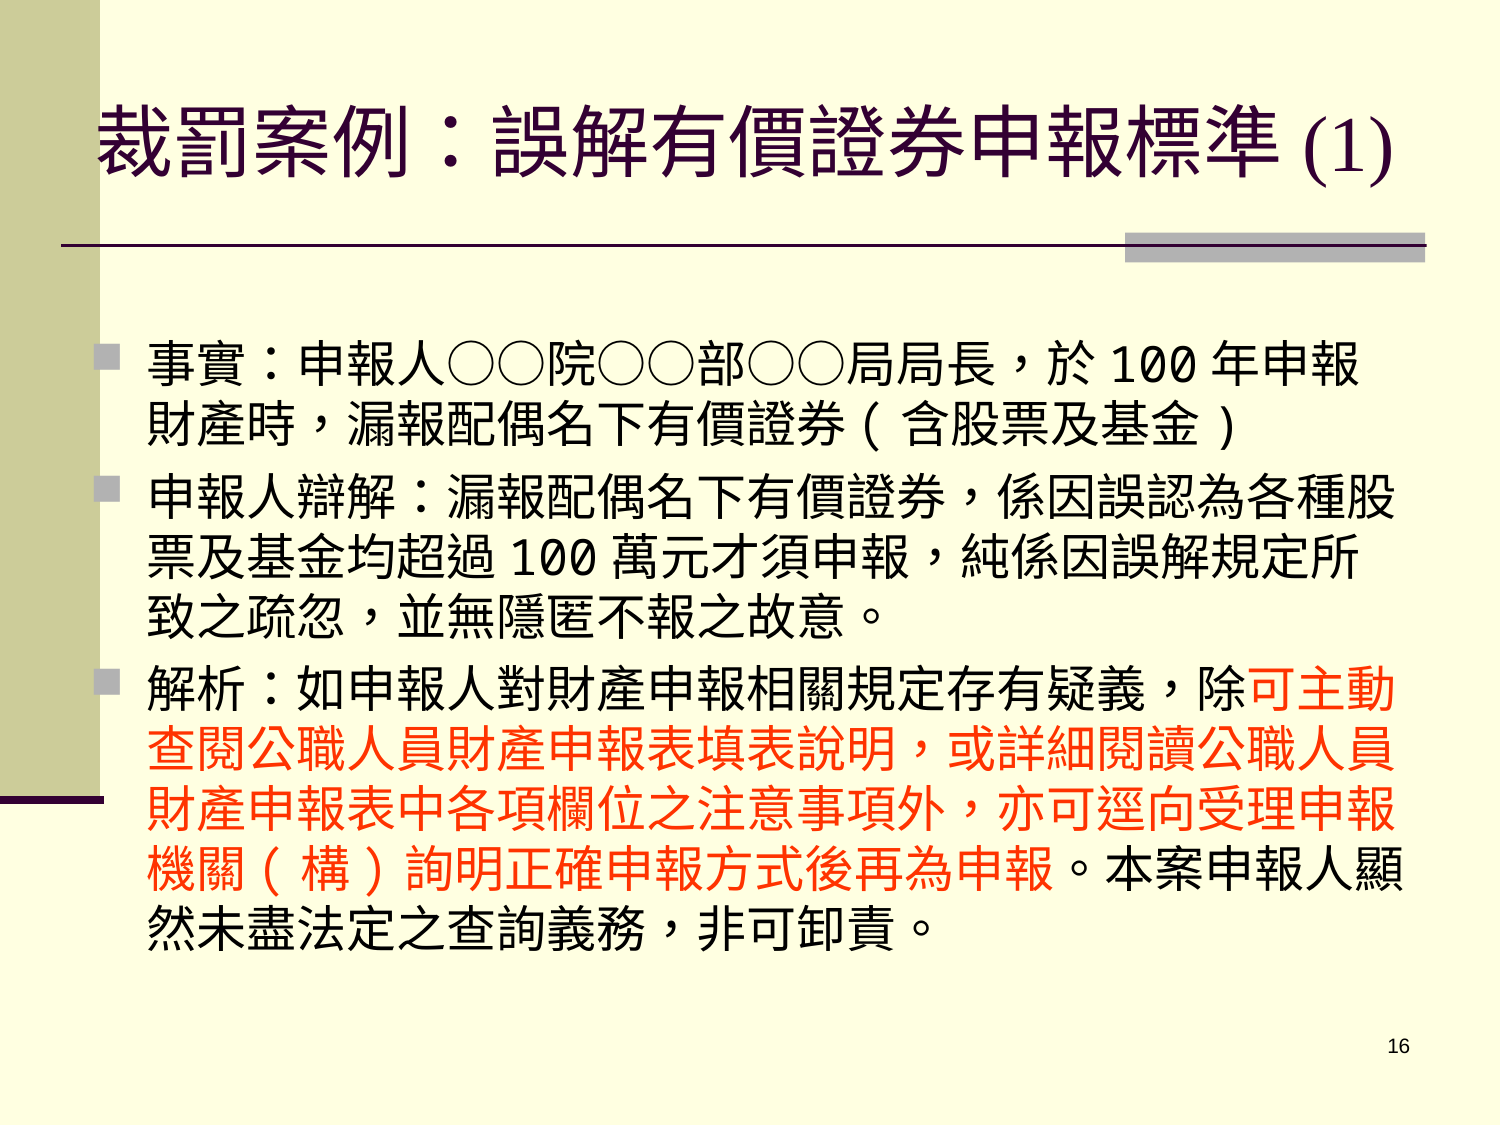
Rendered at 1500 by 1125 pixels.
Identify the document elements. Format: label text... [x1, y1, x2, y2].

text_box <編號> [1112, 1025, 1426, 1101]
list 事實：申報人○○院○○部○○局局長，於100年申報財產時，漏報配偶名下有價證券(含股票及基金) 申報人辯解：漏報配偶名下有價證券，係因誤認為各種股票及基金均超過100萬元才須申報，純係因誤解規定所致之疏忽，並無隱匿不報之故意。 解析：如申報人對財產申報相關規定存有疑義，除可主動查閱公職人員財產申報表填表說明，或詳細閱讀公職人員財產申報表中各項欄位之注意事項外，亦可逕向受理申報機關(構)詢明正確申報方式後再為申報。本案申報人顯然未盡法定之查詢義務，非可卸責。 [75, 324, 1426, 1024]
title 裁罰案例：誤解有價證券申報標準(1) [64, 45, 1426, 234]
